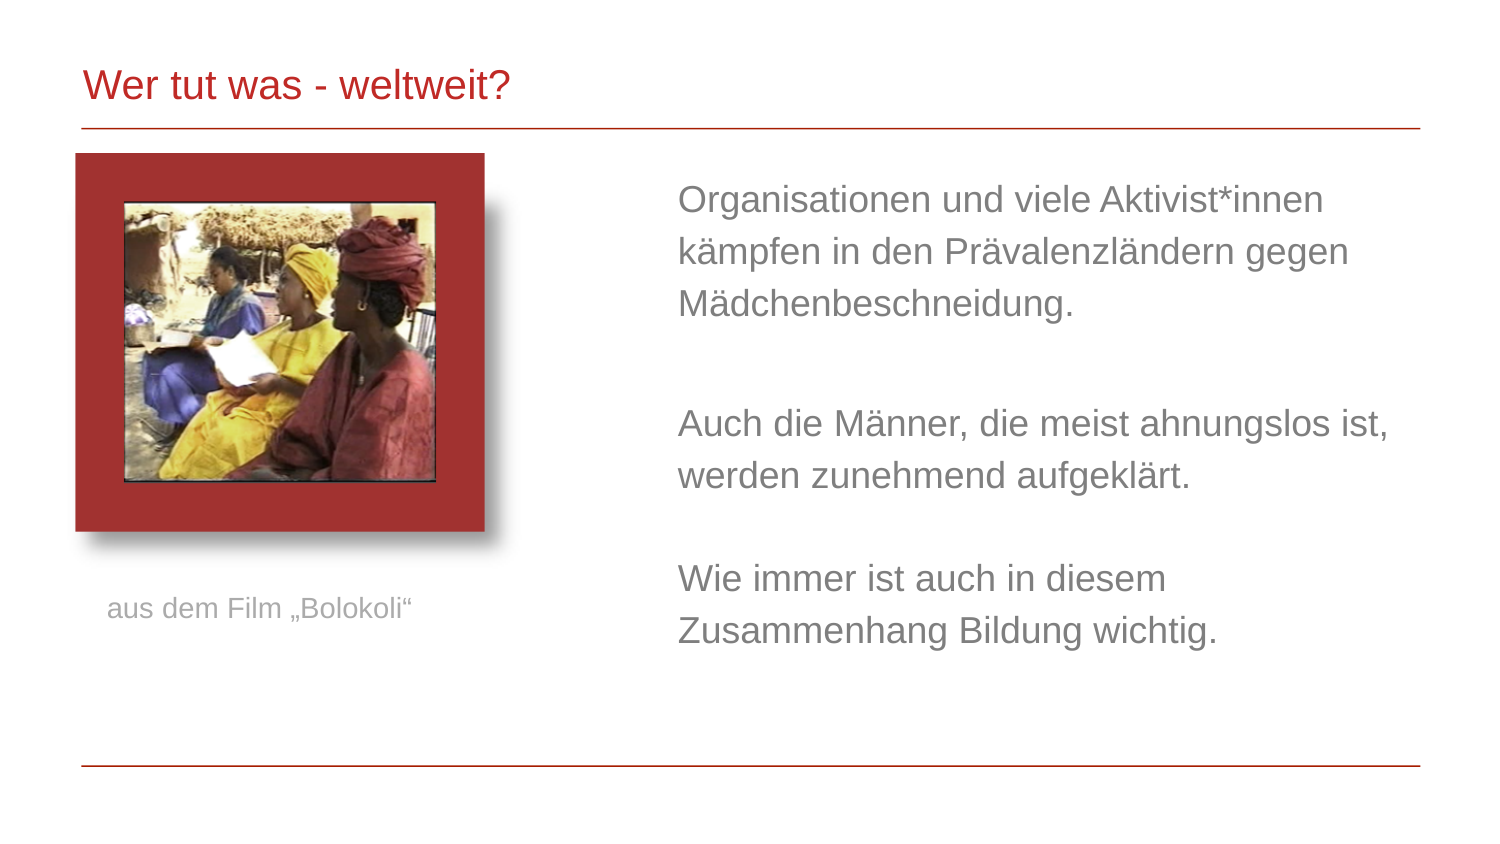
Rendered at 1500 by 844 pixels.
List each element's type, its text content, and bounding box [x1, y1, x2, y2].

text_box aus dem Film „Bolokoli“ [91, 568, 578, 651]
picture [62, 153, 527, 574]
text_box Organisationen und viele Aktivist*innen kämpfen in den Prävalenzländern gegen Mädchenbeschneidung. Auch die Männer, die meist ahnungslos ist, werden zunehmend aufgeklärt. Wie immer ist auch in diesem Zusammenhang Bildung wichtig. [662, 153, 1437, 742]
text_box Wer tut was - weltweit? [67, 43, 1078, 117]
